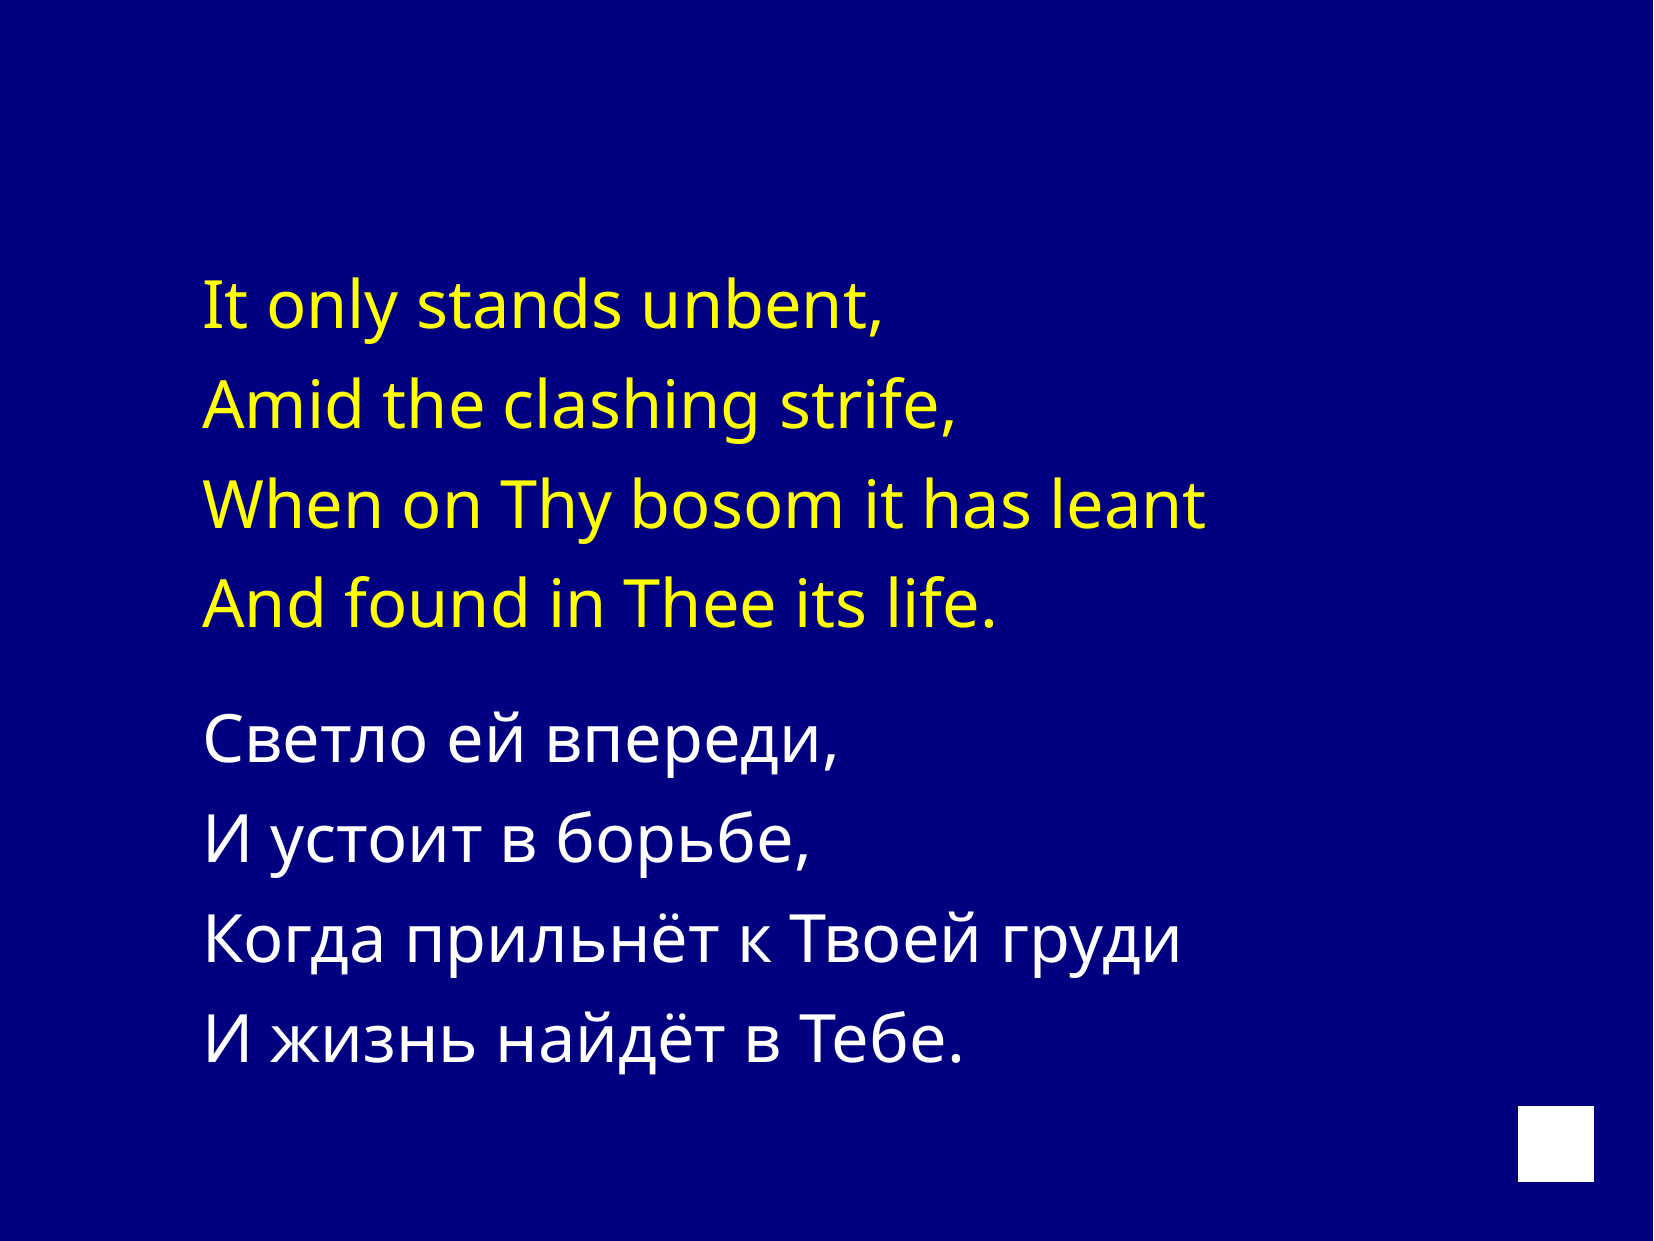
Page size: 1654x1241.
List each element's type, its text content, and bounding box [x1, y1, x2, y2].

text_box [1518, 1106, 1594, 1182]
text_box Светло ей впереди, И устоит в борьбе, Когда прильнёт к Твоей груди И жизнь найдёт в Тебе. [75, 675, 1576, 1163]
text_box It only stands unbent, Amid the clashing strife, When on Thy bosom it has leant And found in Thee its life. [75, 150, 1576, 638]
